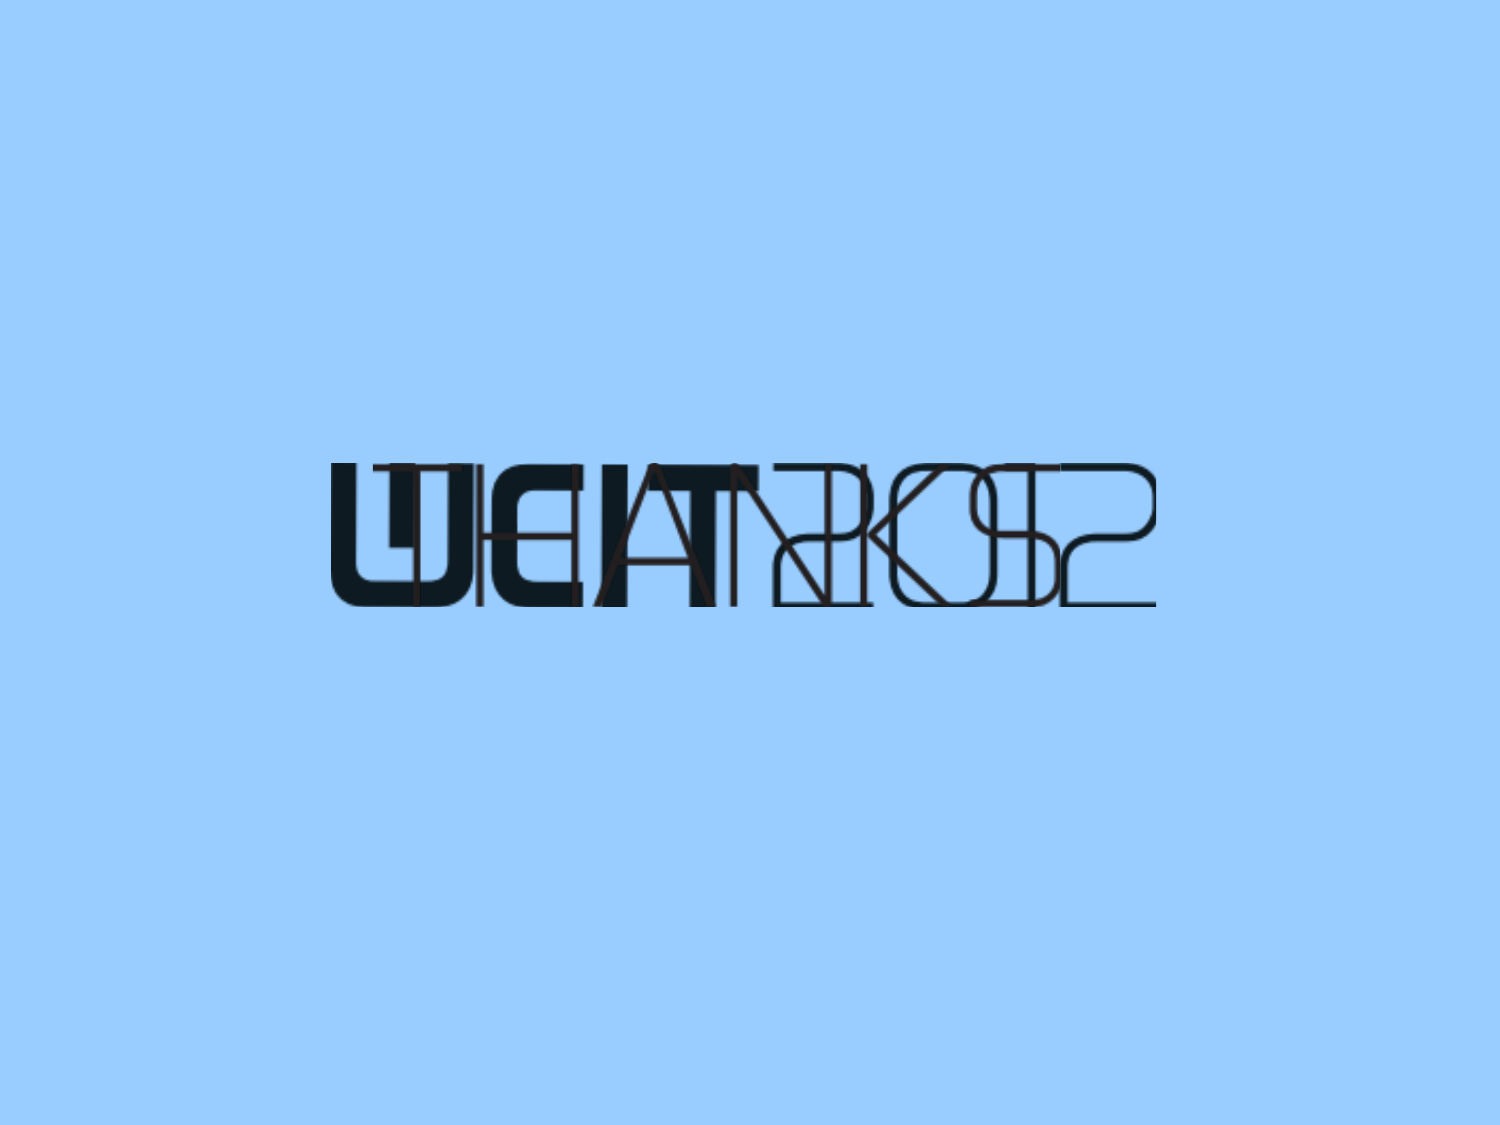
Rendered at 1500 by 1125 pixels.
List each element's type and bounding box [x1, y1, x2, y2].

picture [331, 463, 1157, 607]
